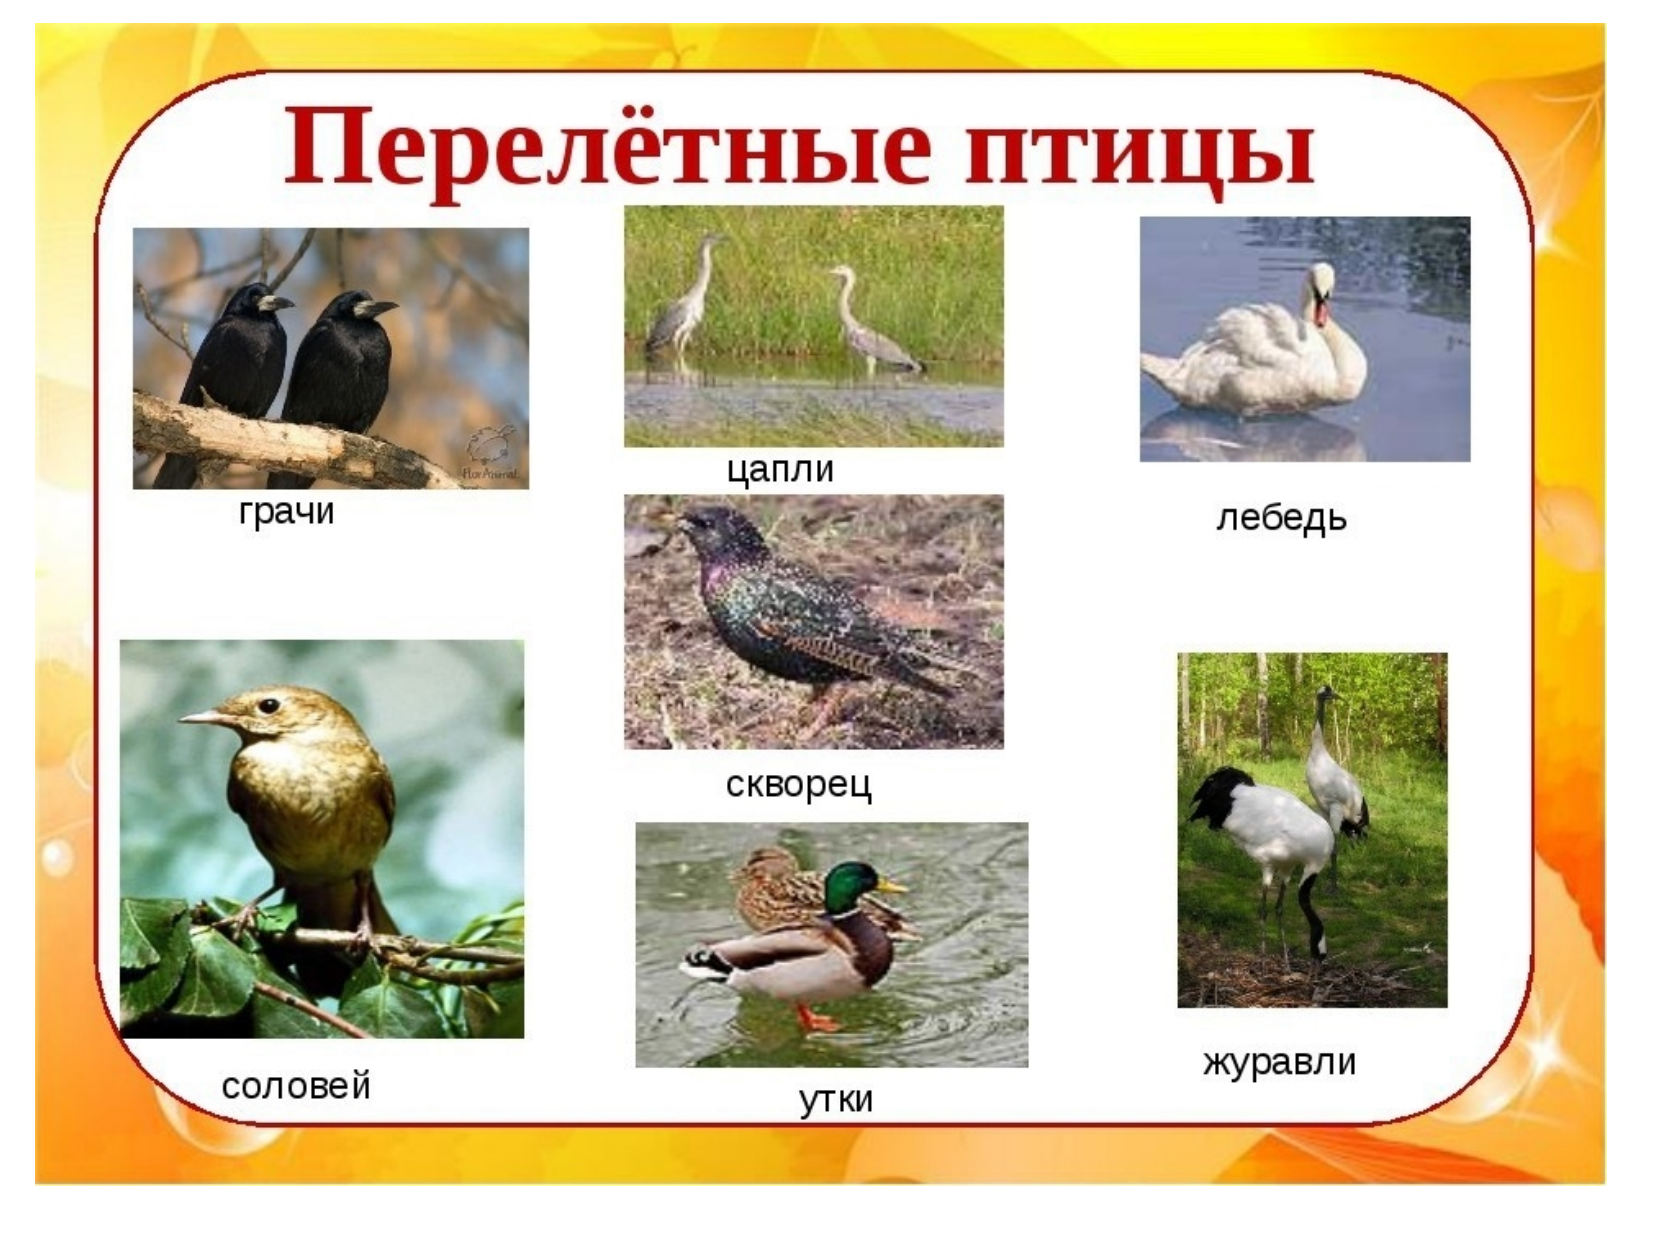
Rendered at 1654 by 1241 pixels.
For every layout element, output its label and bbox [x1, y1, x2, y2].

picture [35, 23, 1607, 1186]
